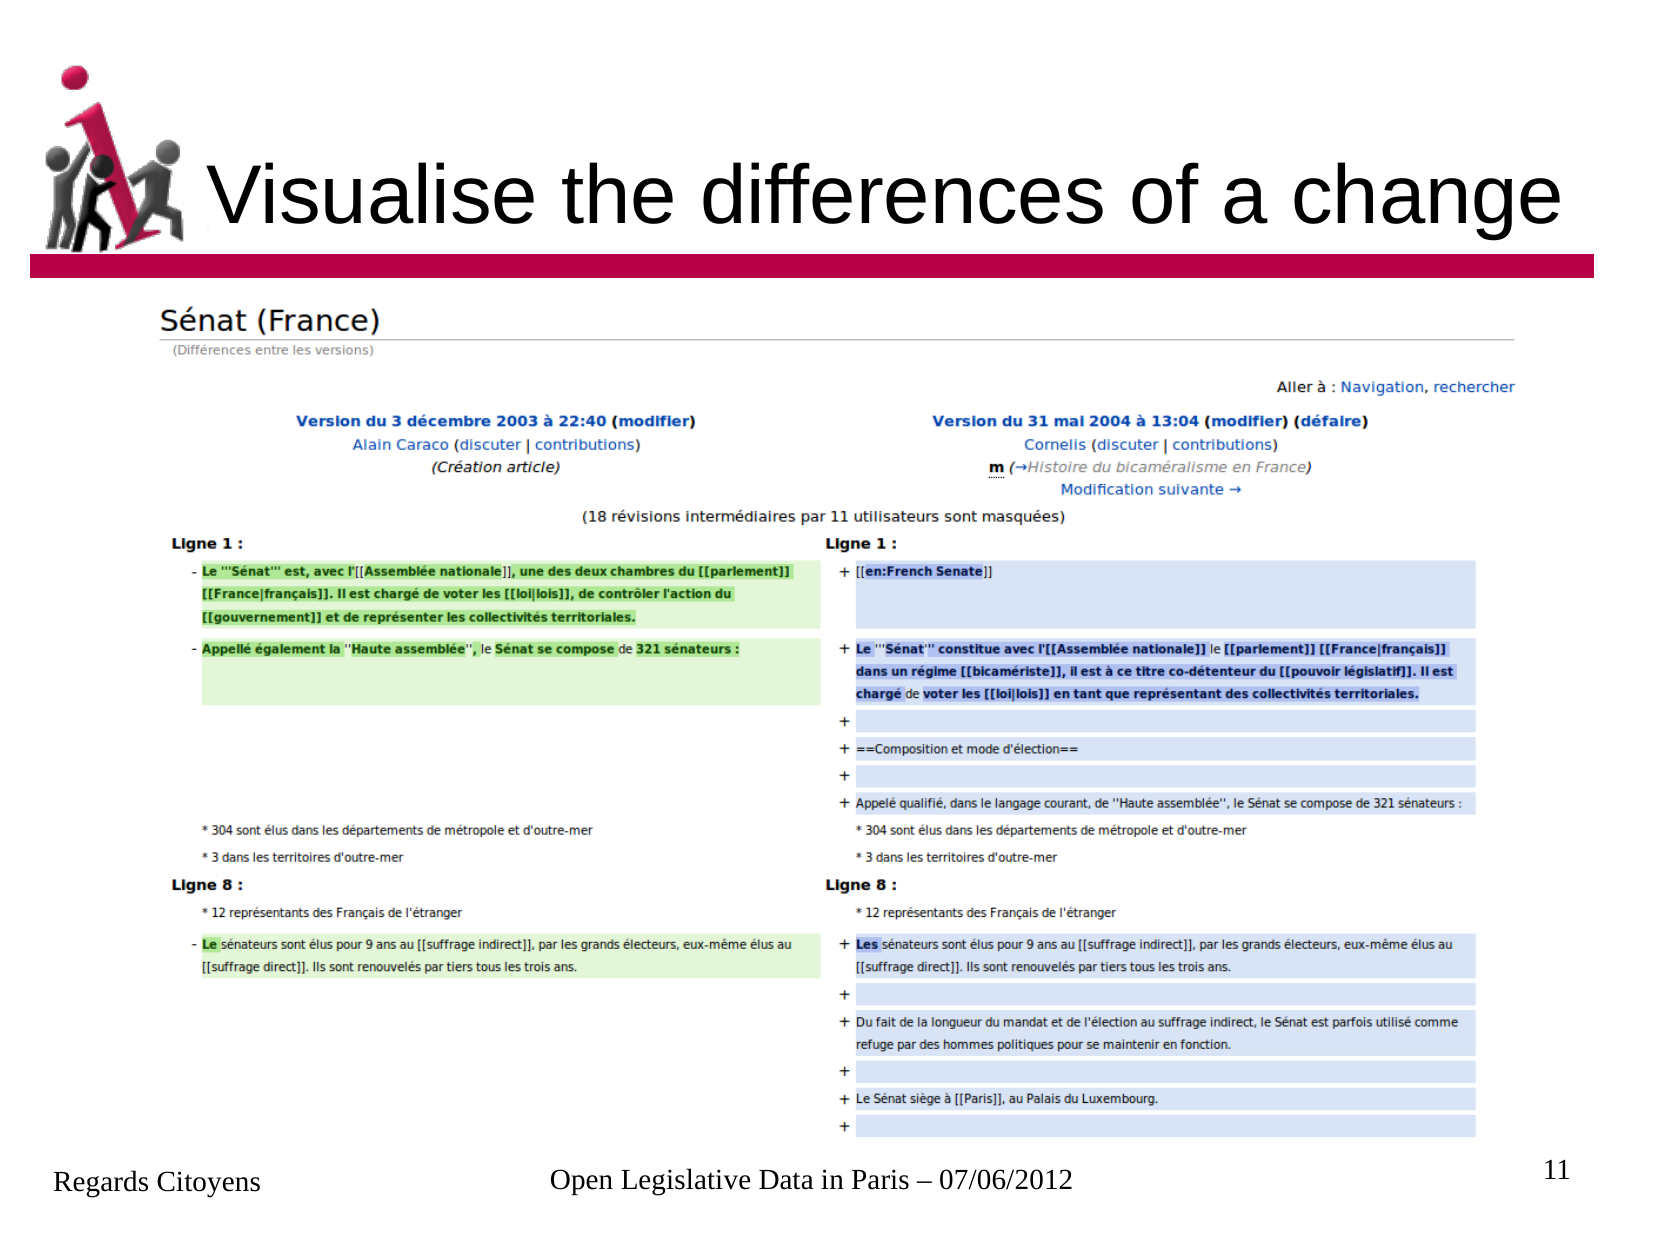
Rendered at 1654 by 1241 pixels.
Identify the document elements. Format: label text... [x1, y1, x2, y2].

title Visualise the differences of a change [206, 98, 1654, 291]
picture [29, 61, 210, 254]
picture [148, 291, 1524, 1142]
